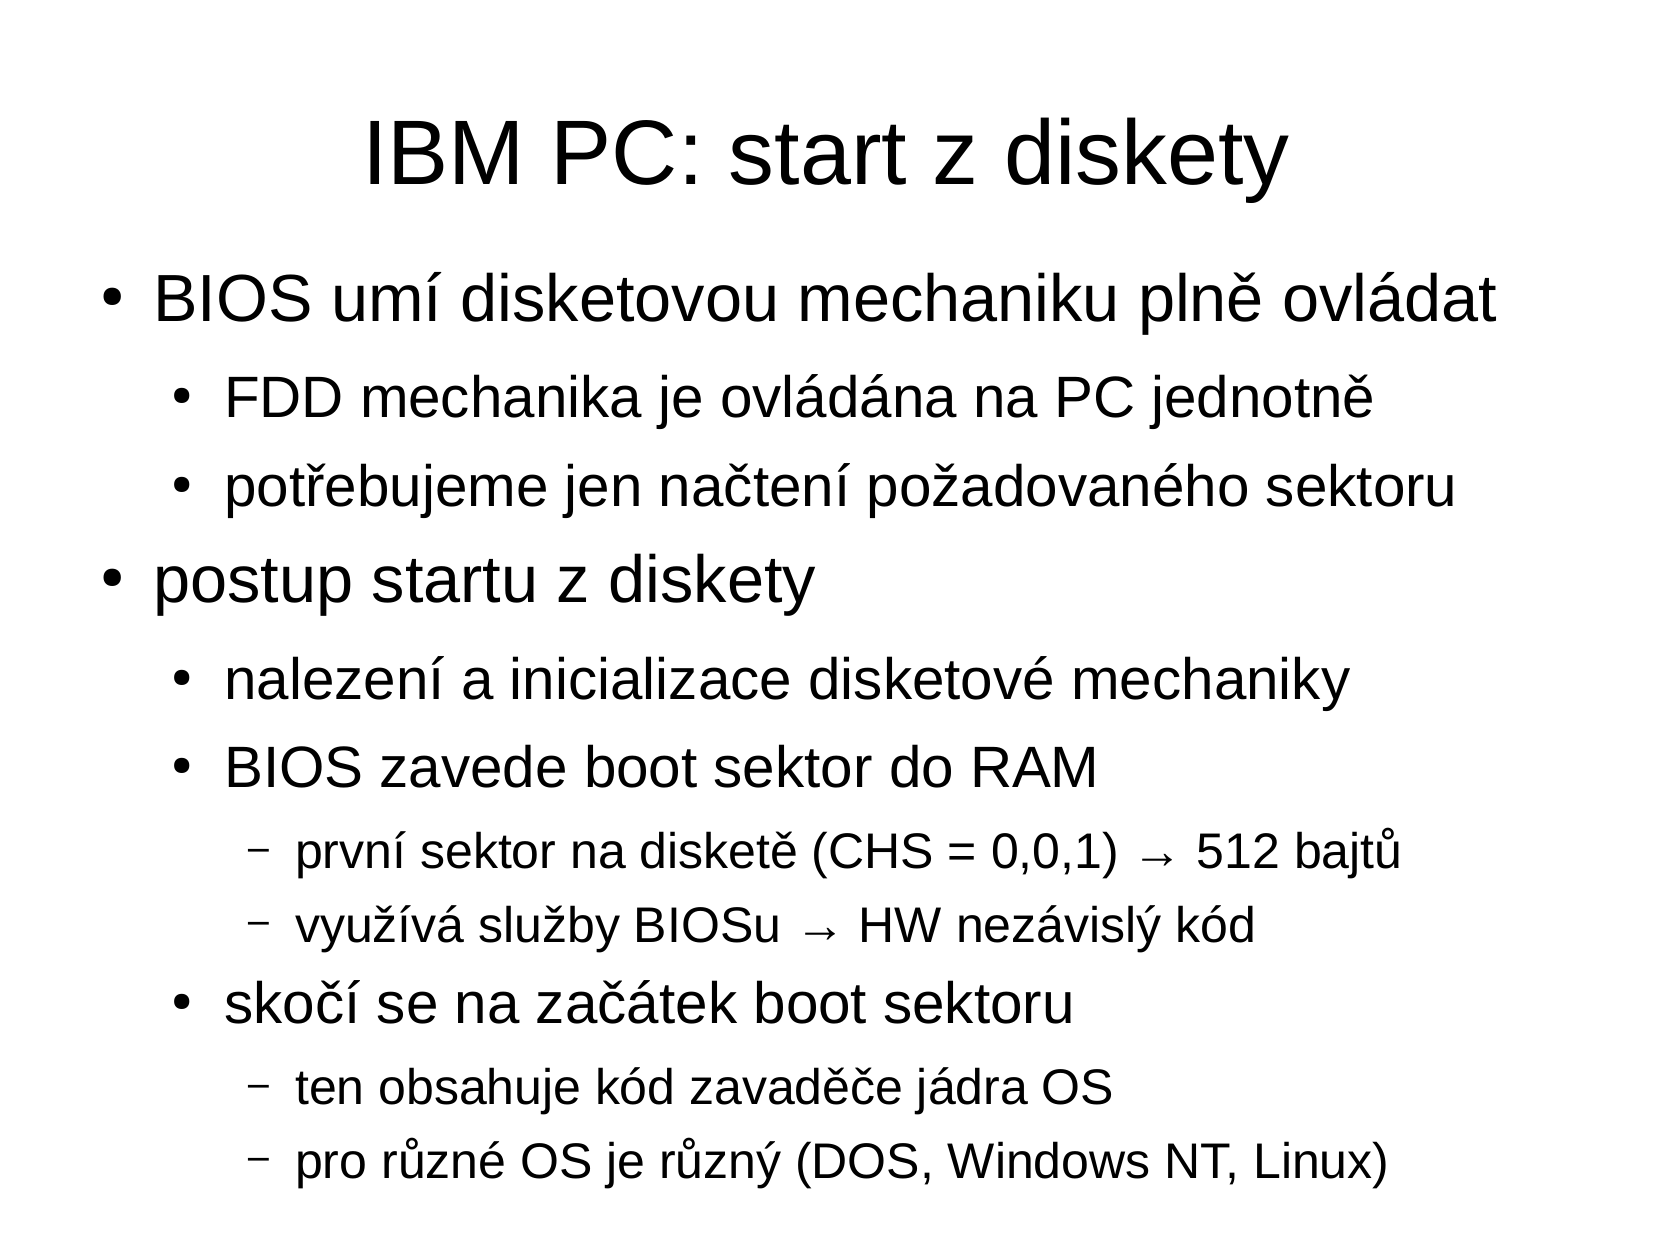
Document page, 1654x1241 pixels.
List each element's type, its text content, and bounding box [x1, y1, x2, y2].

list BIOS umí disketovou mechaniku plně ovládat FDD mechanika je ovládána na PC jednotně potřebujeme jen načtení požadovaného sektoru postup startu z diskety nalezení a inicializace disketové mechaniky BIOS zavede boot sektor do RAM první sektor na disketě (CHS = 0,0,1) → 512 bajtů využívá služby BIOSu → HW nezávislý kód skočí se na začátek boot sektoru ten obsahuje kód zavaděče jádra OS pro různé OS je různý (DOS, Windows NT, Linux) [82, 260, 1571, 1189]
title IBM PC: start z diskety [82, 56, 1571, 250]
